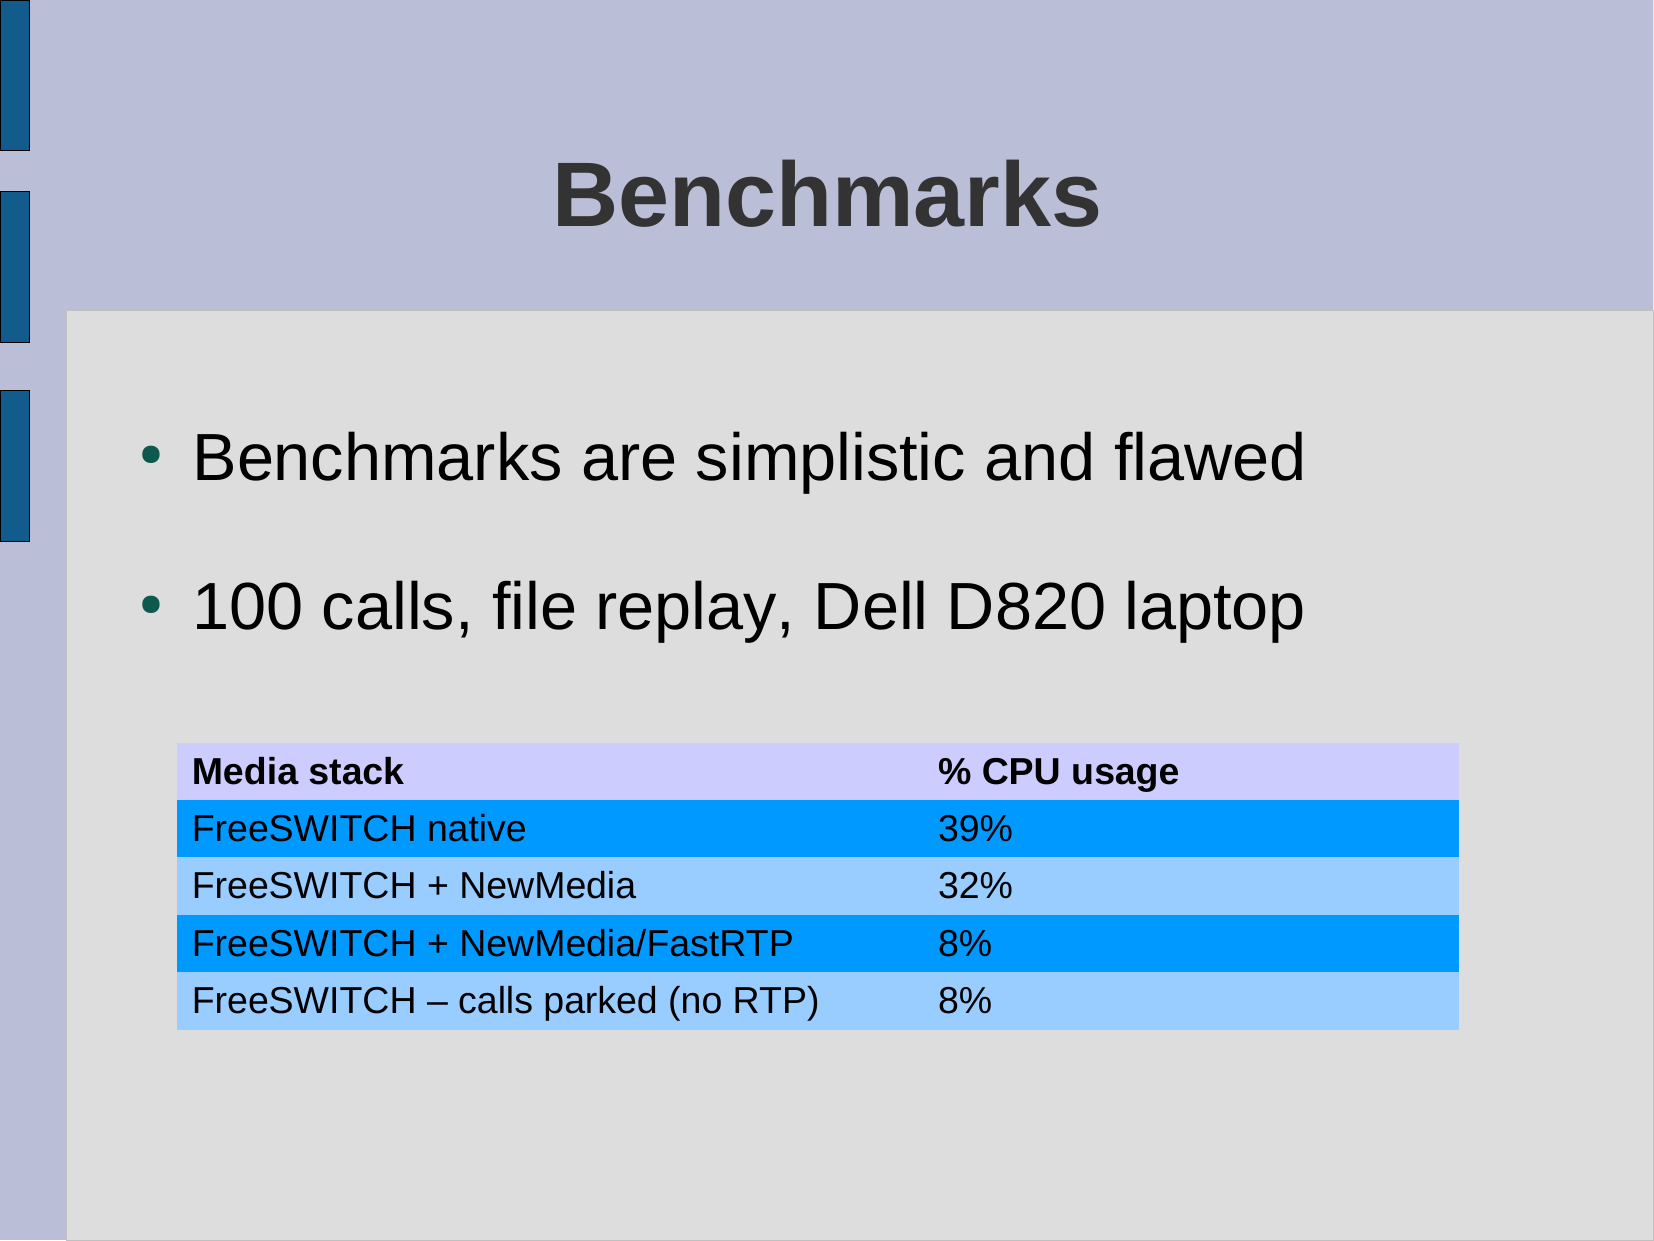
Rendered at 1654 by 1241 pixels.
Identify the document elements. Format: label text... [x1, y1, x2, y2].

table_cell 39% [923, 800, 1459, 857]
table_cell FreeSWITCH + NewMedia [177, 857, 923, 915]
table_cell FreeSWITCH + NewMedia/FastRTP [177, 915, 923, 972]
table_cell FreeSWITCH – calls parked (no RTP) [177, 972, 923, 1030]
table_header Media stack [177, 743, 923, 800]
table_header % CPU usage [923, 743, 1459, 800]
table_cell 32% [923, 857, 1459, 915]
list Benchmarks are simplistic and flawed 100 calls, file replay, Dell D820 laptop [121, 344, 1534, 1149]
table_cell 8% [923, 972, 1459, 1030]
table_cell FreeSWITCH native [177, 800, 923, 857]
title Benchmarks [121, 98, 1534, 291]
table_cell 8% [923, 915, 1459, 972]
